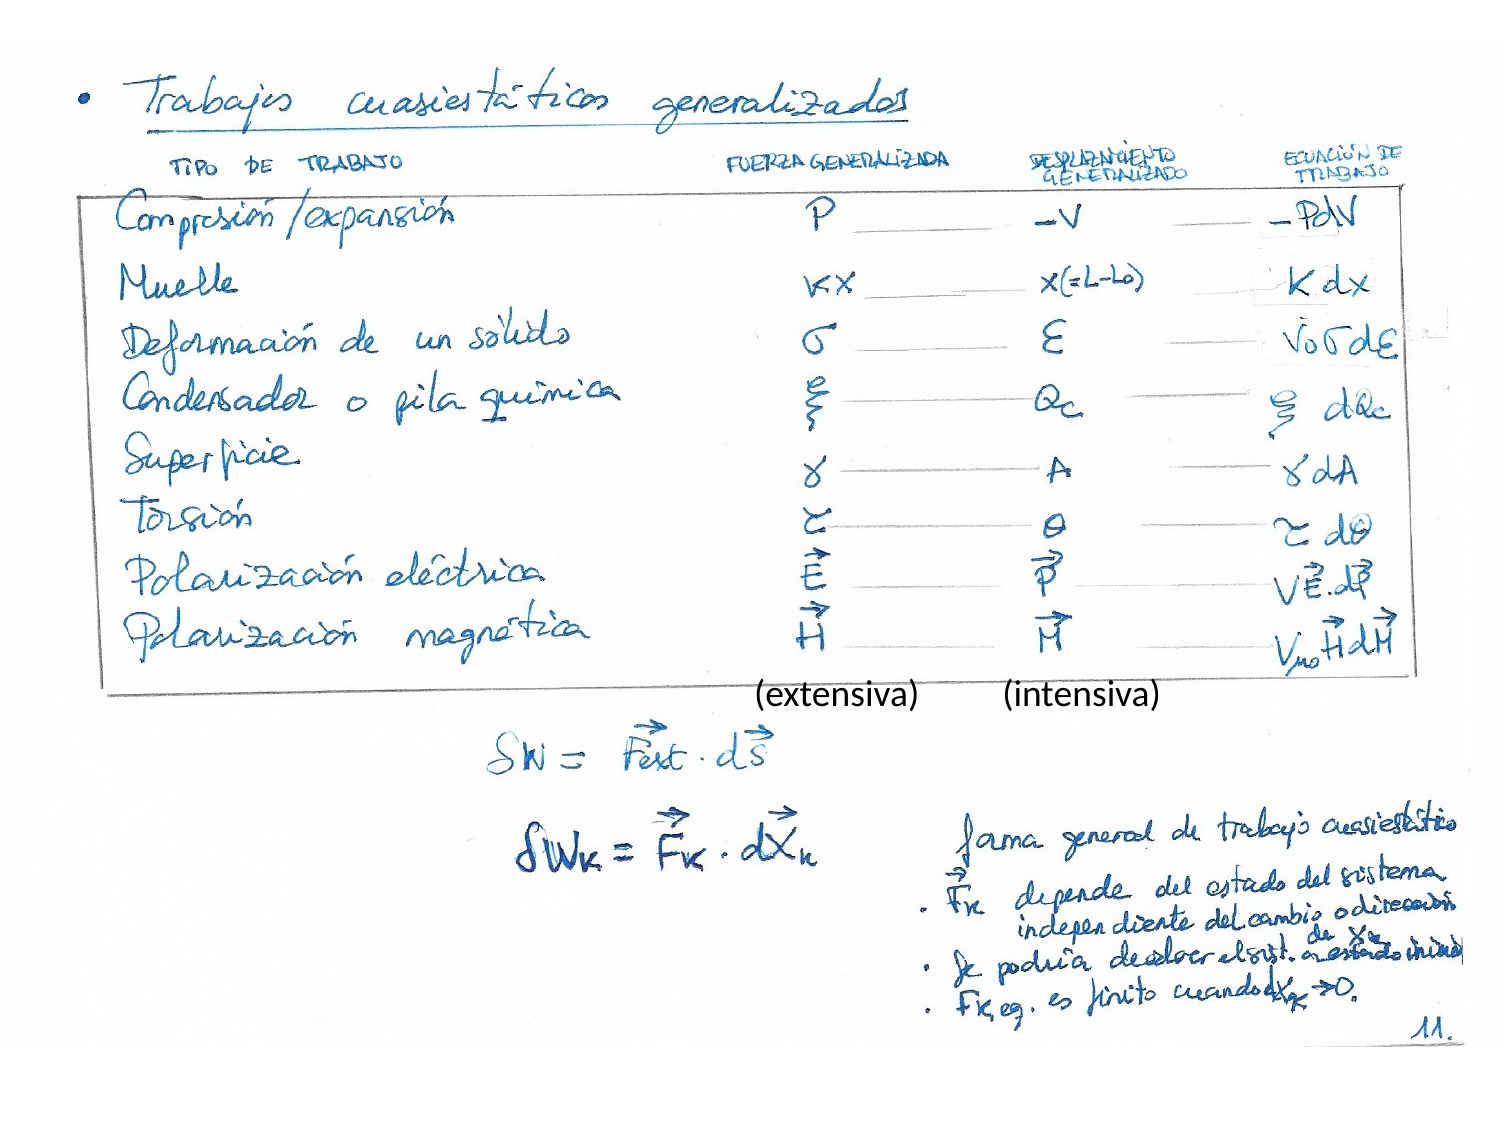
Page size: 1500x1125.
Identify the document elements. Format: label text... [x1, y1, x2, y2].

picture [0, 42, 1500, 1047]
text_box (intensiva) [987, 661, 1176, 722]
text_box (extensiva) [739, 662, 935, 722]
